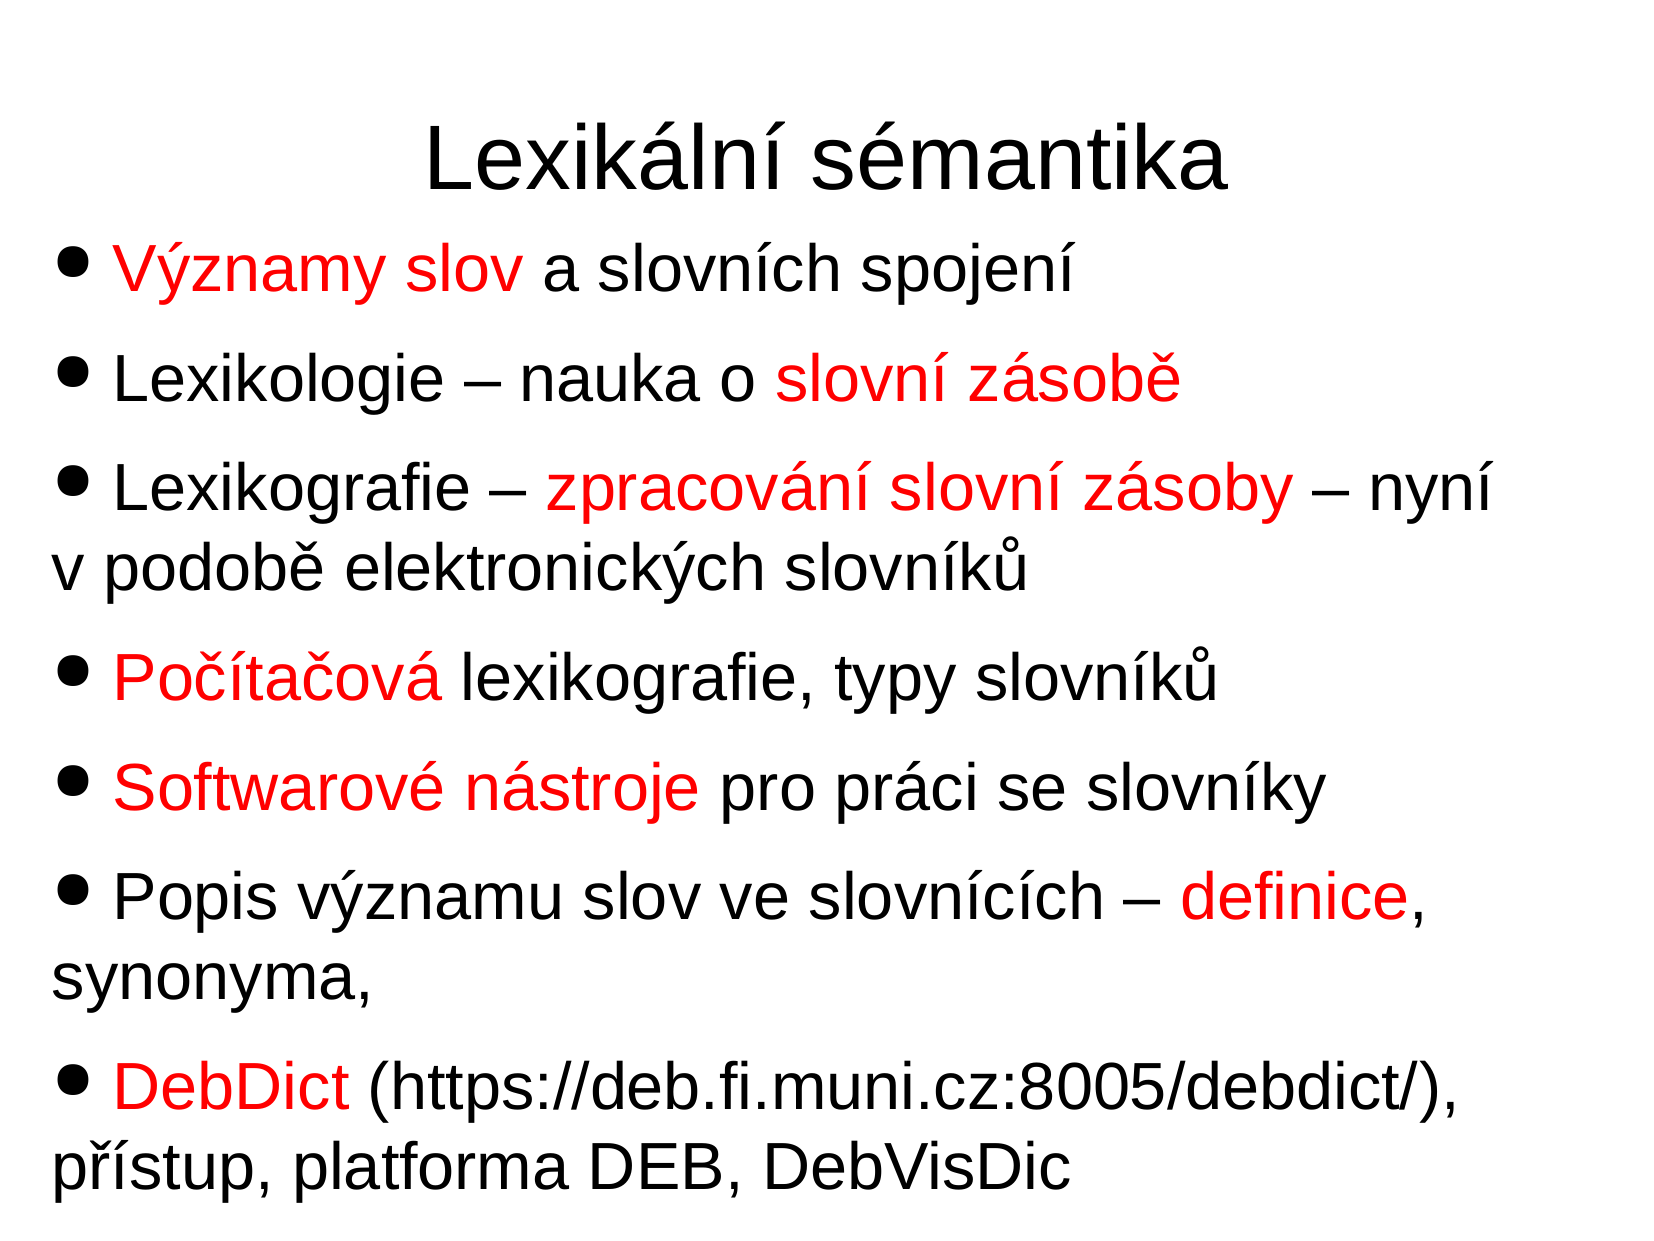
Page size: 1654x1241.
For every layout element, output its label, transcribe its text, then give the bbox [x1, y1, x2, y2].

title Lexikální sémantika [82, 49, 1571, 225]
list Významy slov a slovních spojení Lexikologie – nauka o slovní zásobě Lexikografie – zpracování slovní zásoby – nyní v podobě elektronických slovníků Počítačová lexikografie, typy slovníků Softwarové nástroje pro práci se slovníky Popis významu slov ve slovnících – definice, synonyma, DebDict (https://deb.fi.muni.cz:8005/debdict/), přístup, platforma DEB, DebVisDic [51, 225, 1579, 1216]
